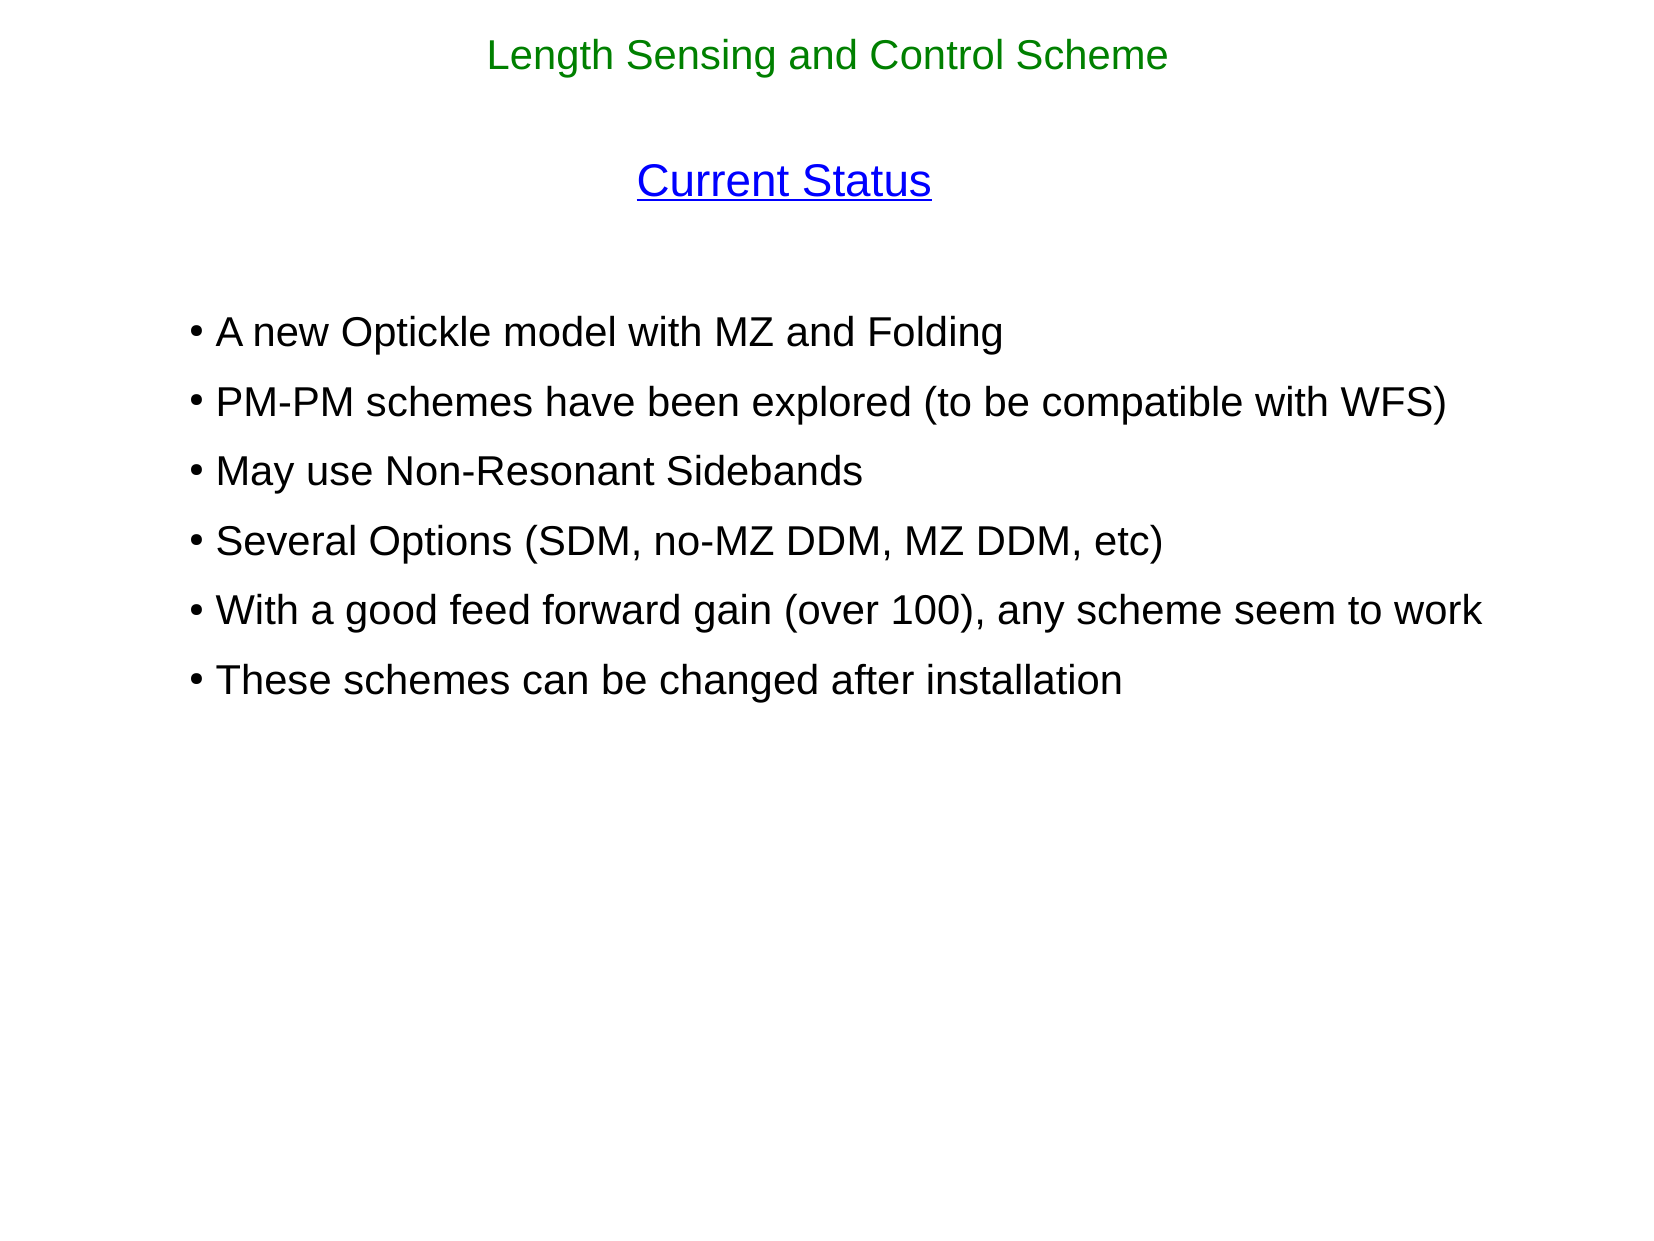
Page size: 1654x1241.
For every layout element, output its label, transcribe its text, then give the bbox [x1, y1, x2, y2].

text_box A new Optickle model with MZ and Folding PM-PM schemes have been explored (to be compatible with WFS) May use Non-Resonant Sidebands Several Options (SDM, no-MZ DDM, MZ DDM, etc) With a good feed forward gain (over 100), any scheme seem to work These schemes can be changed after installation [174, 277, 1499, 688]
text_box Length Sensing and Control Scheme [471, 24, 1184, 86]
text_box Current Status [621, 147, 948, 214]
